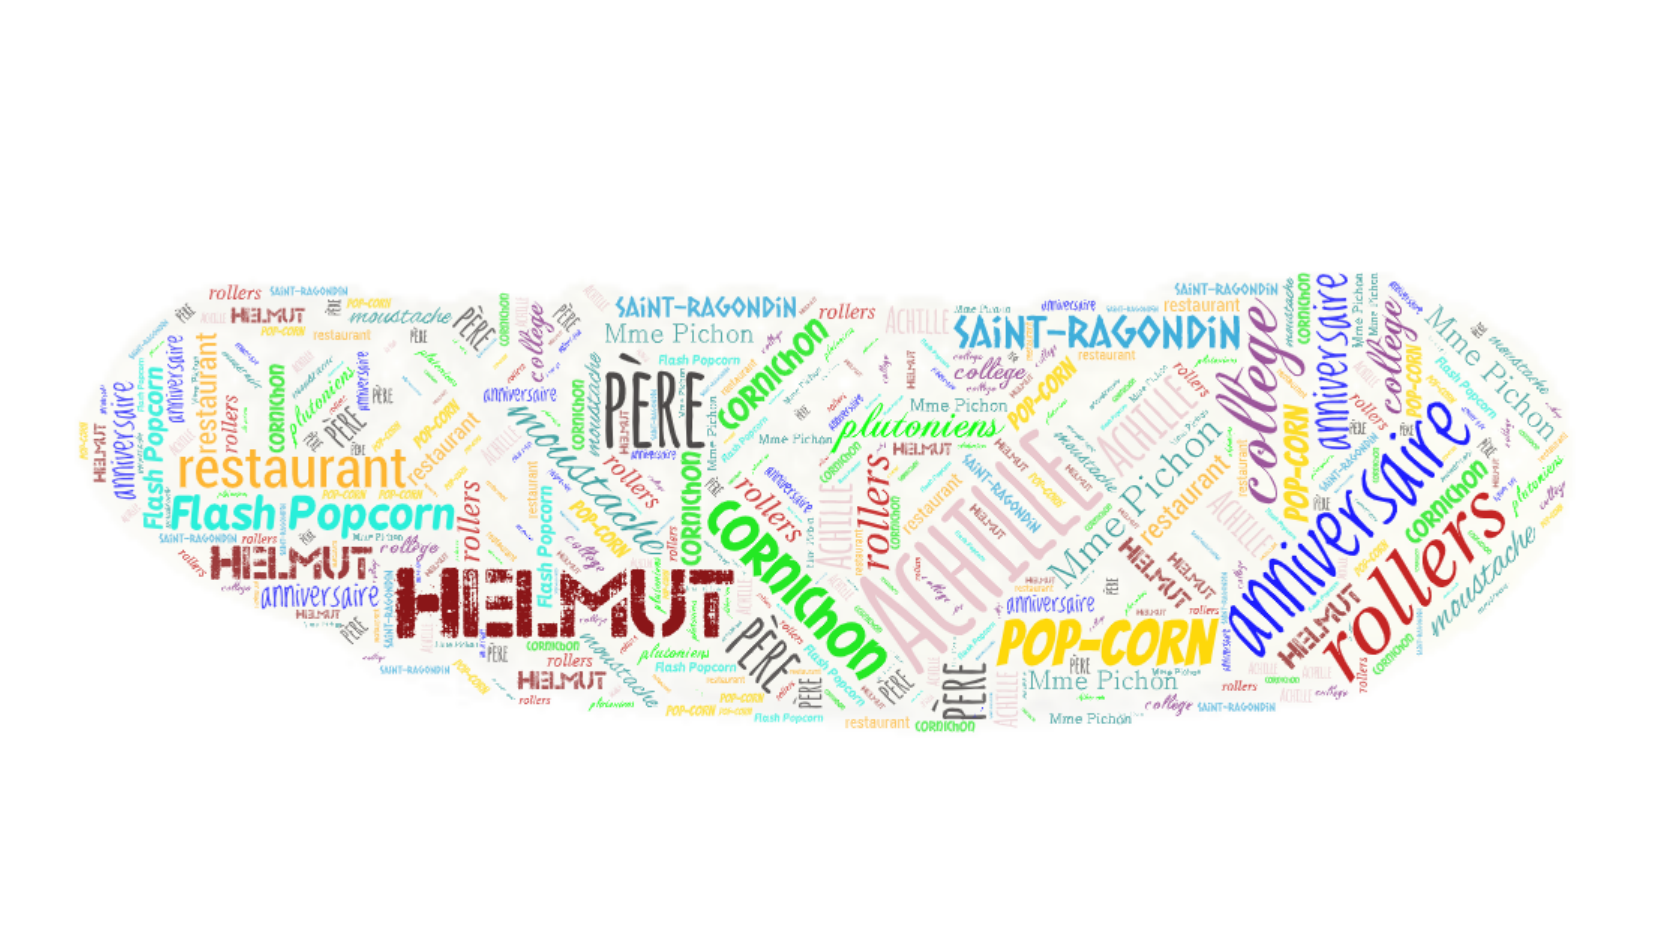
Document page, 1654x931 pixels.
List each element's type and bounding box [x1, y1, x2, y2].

picture [52, 271, 1595, 827]
